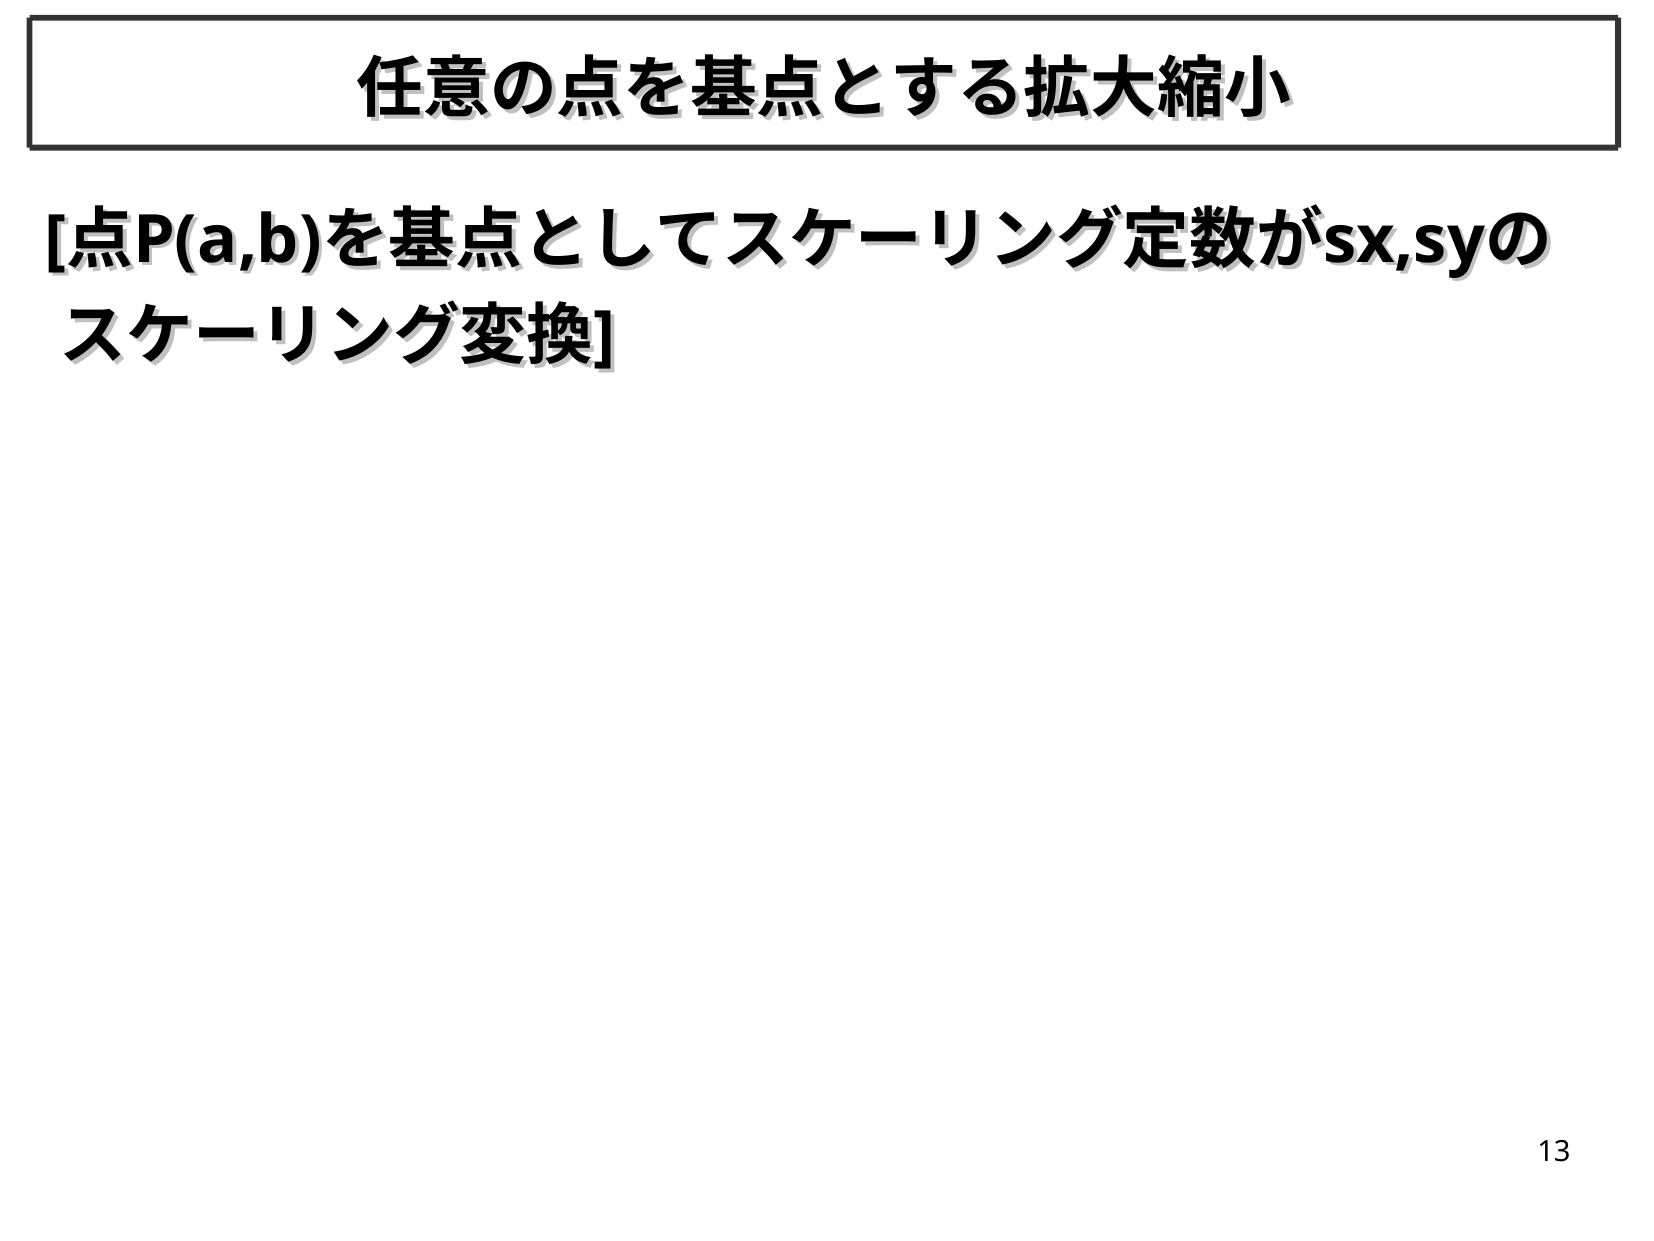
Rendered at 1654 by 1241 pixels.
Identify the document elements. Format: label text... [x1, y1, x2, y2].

text_box [点P(a,b)を基点としてスケーリング定数がsx,syの スケーリング変換] [29, 177, 1573, 340]
text_box 任意の点を基点とする拡大縮小 [29, 17, 1619, 148]
